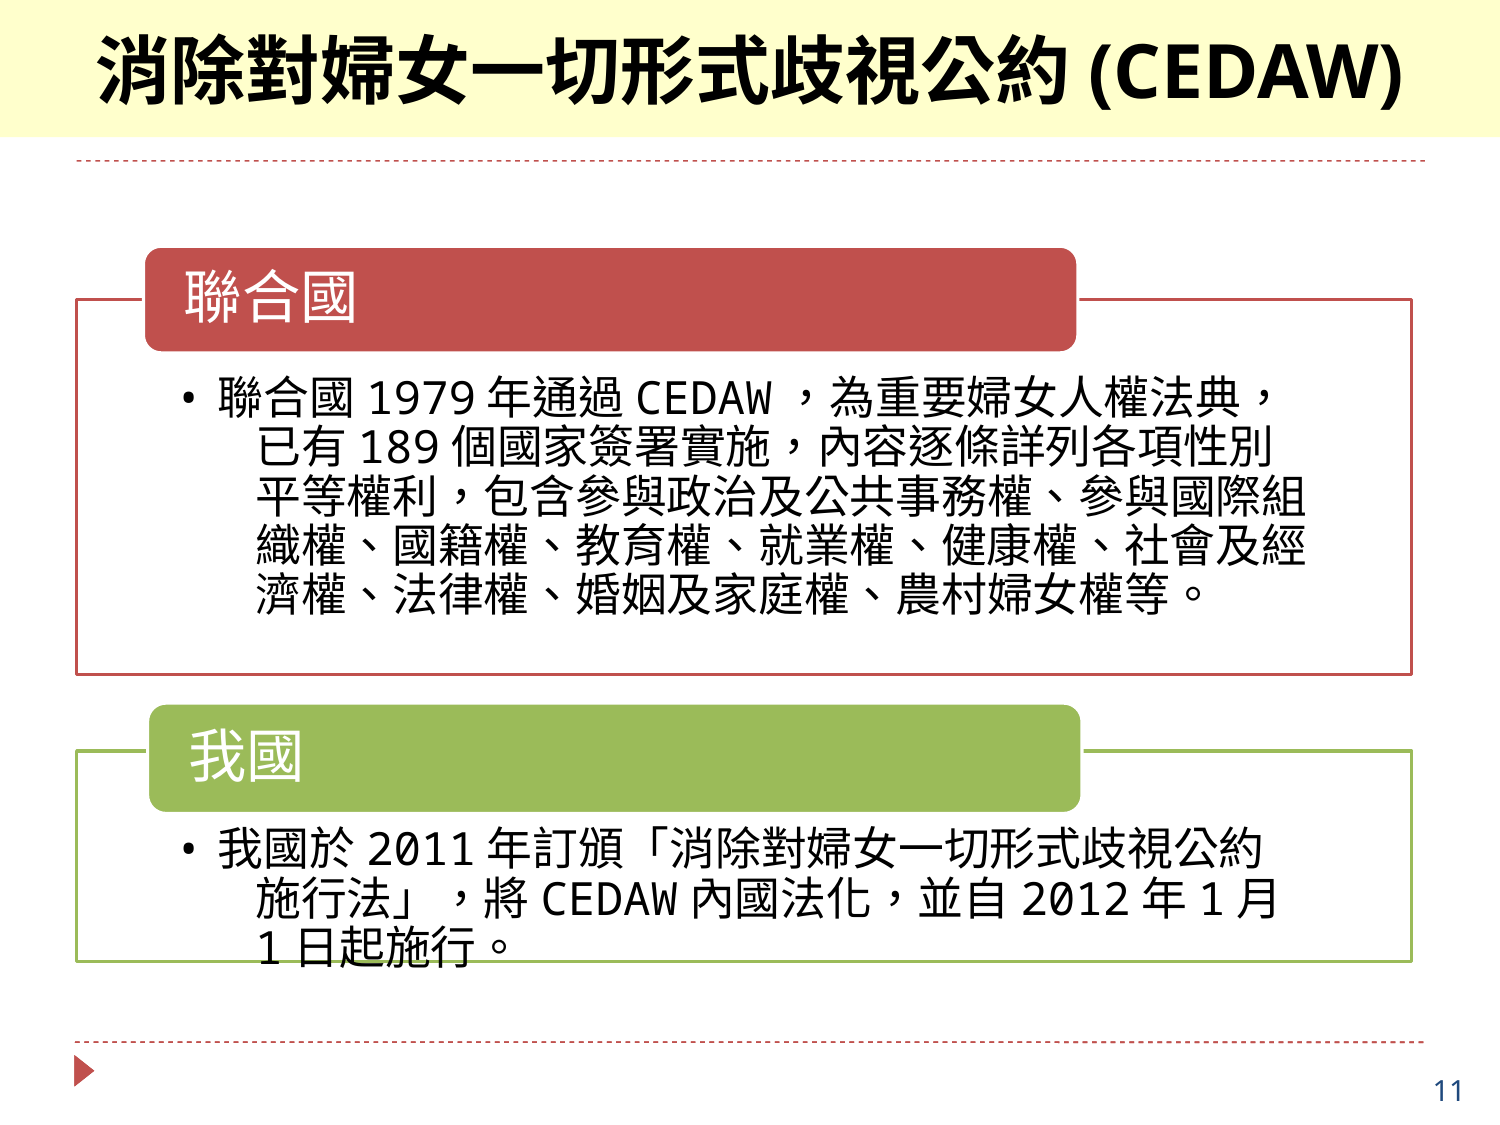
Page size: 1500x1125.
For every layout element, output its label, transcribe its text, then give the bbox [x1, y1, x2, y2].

text_box 我國於2011年訂頒「消除對婦女一切形式歧視公約施行法」，將CEDAW內國法化，並自2012年1月1日起施行。 [76, 751, 1412, 962]
text_box 聯合國1979年通過CEDAW，為重要婦女人權法典，已有189個國家簽署實施，內容逐條詳列各項性別平等權利，包含參與政治及公共事務權、參與國際組織權、國籍權、教育權、就業權、健康權、社會及經濟權、法律權、婚姻及家庭權、農村婦女權等。 [76, 299, 1412, 675]
text_box 11 [1417, 1065, 1500, 1125]
text_box 消除對婦女一切形式歧視公約(CEDAW) [0, 0, 1500, 138]
text_box [29, 113, 408, 197]
text_box 聯合國 [143, 246, 1078, 353]
text_box 我國 [147, 703, 1083, 814]
